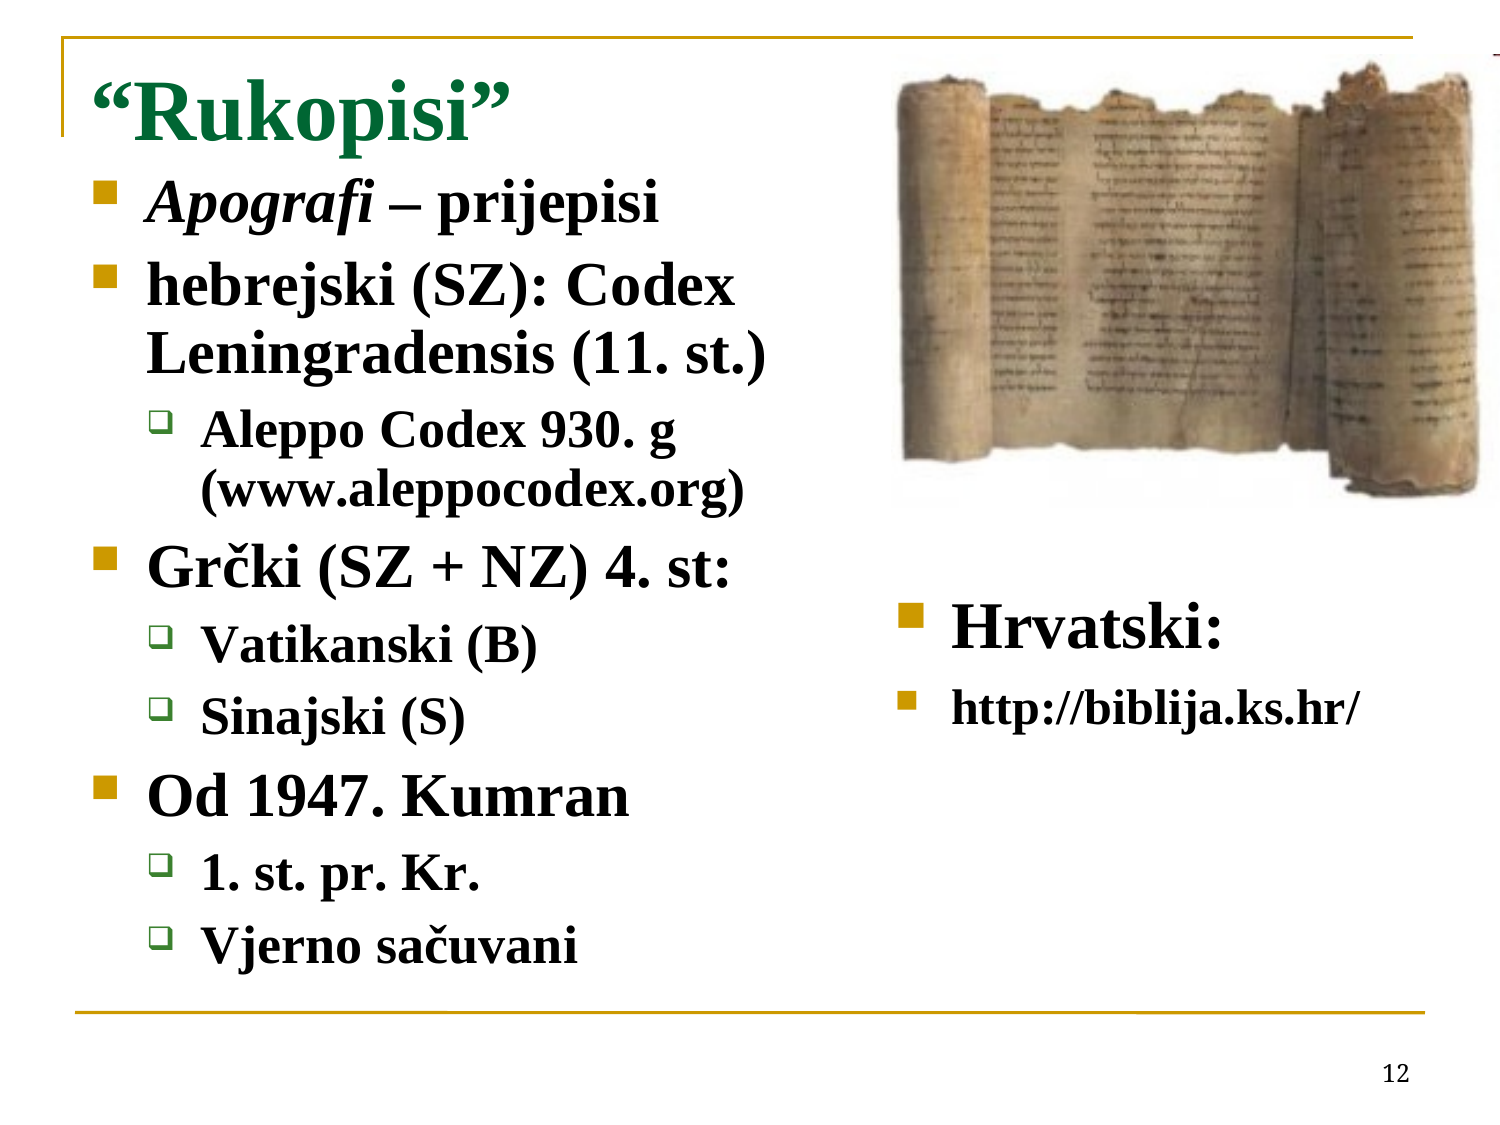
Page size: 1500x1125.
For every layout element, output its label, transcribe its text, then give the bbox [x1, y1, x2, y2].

text_box Hrvatski: http://biblija.ks.hr/ [879, 574, 1426, 1006]
text_box Apografi – prijepisi hebrejski (SZ): Codex Leningradensis (11. st.) Aleppo Codex 930. g (www.aleppocodex.org) Grčki (SZ + NZ) 4. st: Vatikanski (B) Sinajski (S) Od 1947. Kumran 1. st. pr. Kr. Vjerno sačuvani [75, 160, 904, 1006]
text_box <number> [1074, 1024, 1426, 1100]
text_box “Rukopisi” [75, 45, 1426, 160]
picture [891, 54, 1500, 509]
